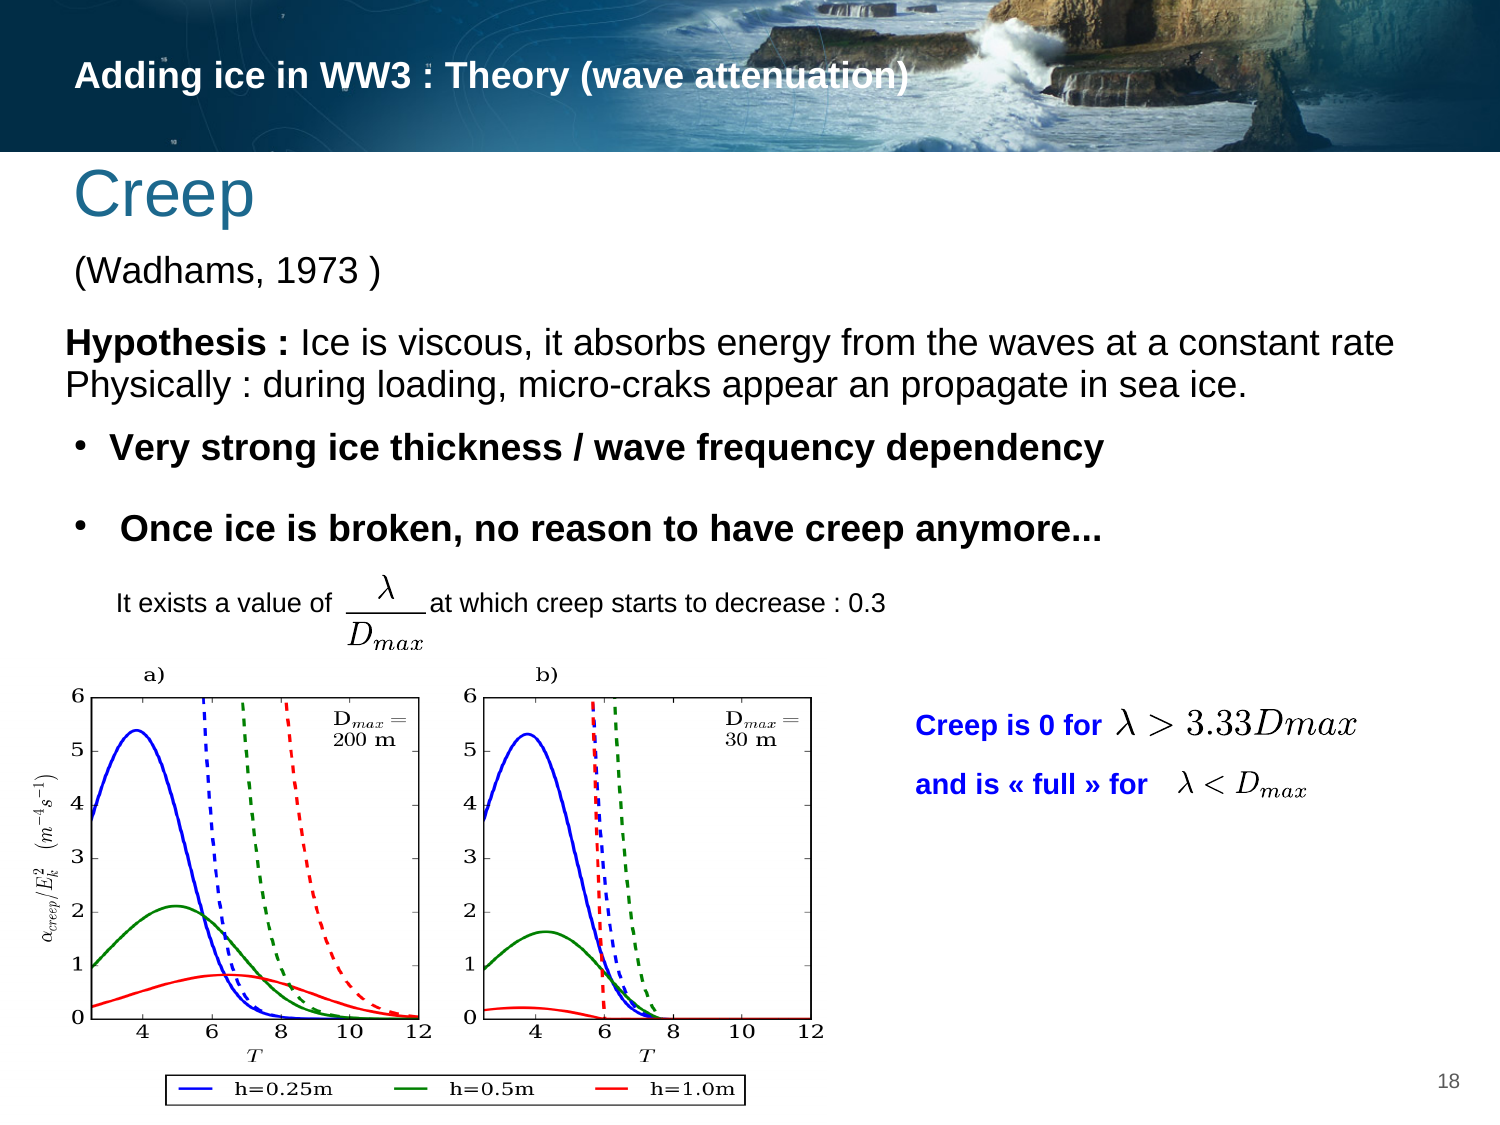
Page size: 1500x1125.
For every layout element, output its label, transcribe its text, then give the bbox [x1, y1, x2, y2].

picture [0, 650, 827, 1124]
picture [0, 0, 1500, 152]
text_box [1176, 771, 1308, 798]
title Adding ice in WW3 : Theory (wave attenuation) [59, 29, 1093, 119]
text_box Hypothesis : Ice is viscous, it absorbs energy from the waves at a constant rate Physically : during loading, micro-craks appear an propagate in sea ice. [29, 321, 1500, 574]
text_box and is « full » for [915, 767, 1152, 801]
text_box It exists a value of at which creep starts to decrease : 0.3 [426, 581, 1046, 629]
text_box Very strong ice thickness / wave frequency dependency Once ice is broken, no reason to have creep anymore... [59, 420, 1500, 562]
text_box (Wadhams, 1973 ) [59, 236, 1241, 321]
text_box Creep is 0 for [915, 708, 1500, 742]
text_box [345, 574, 426, 650]
text_box It exists a value of at which creep starts to decrease : 0.3 [101, 581, 345, 629]
title Creep [59, 102, 1244, 278]
text_box [1114, 708, 1359, 737]
